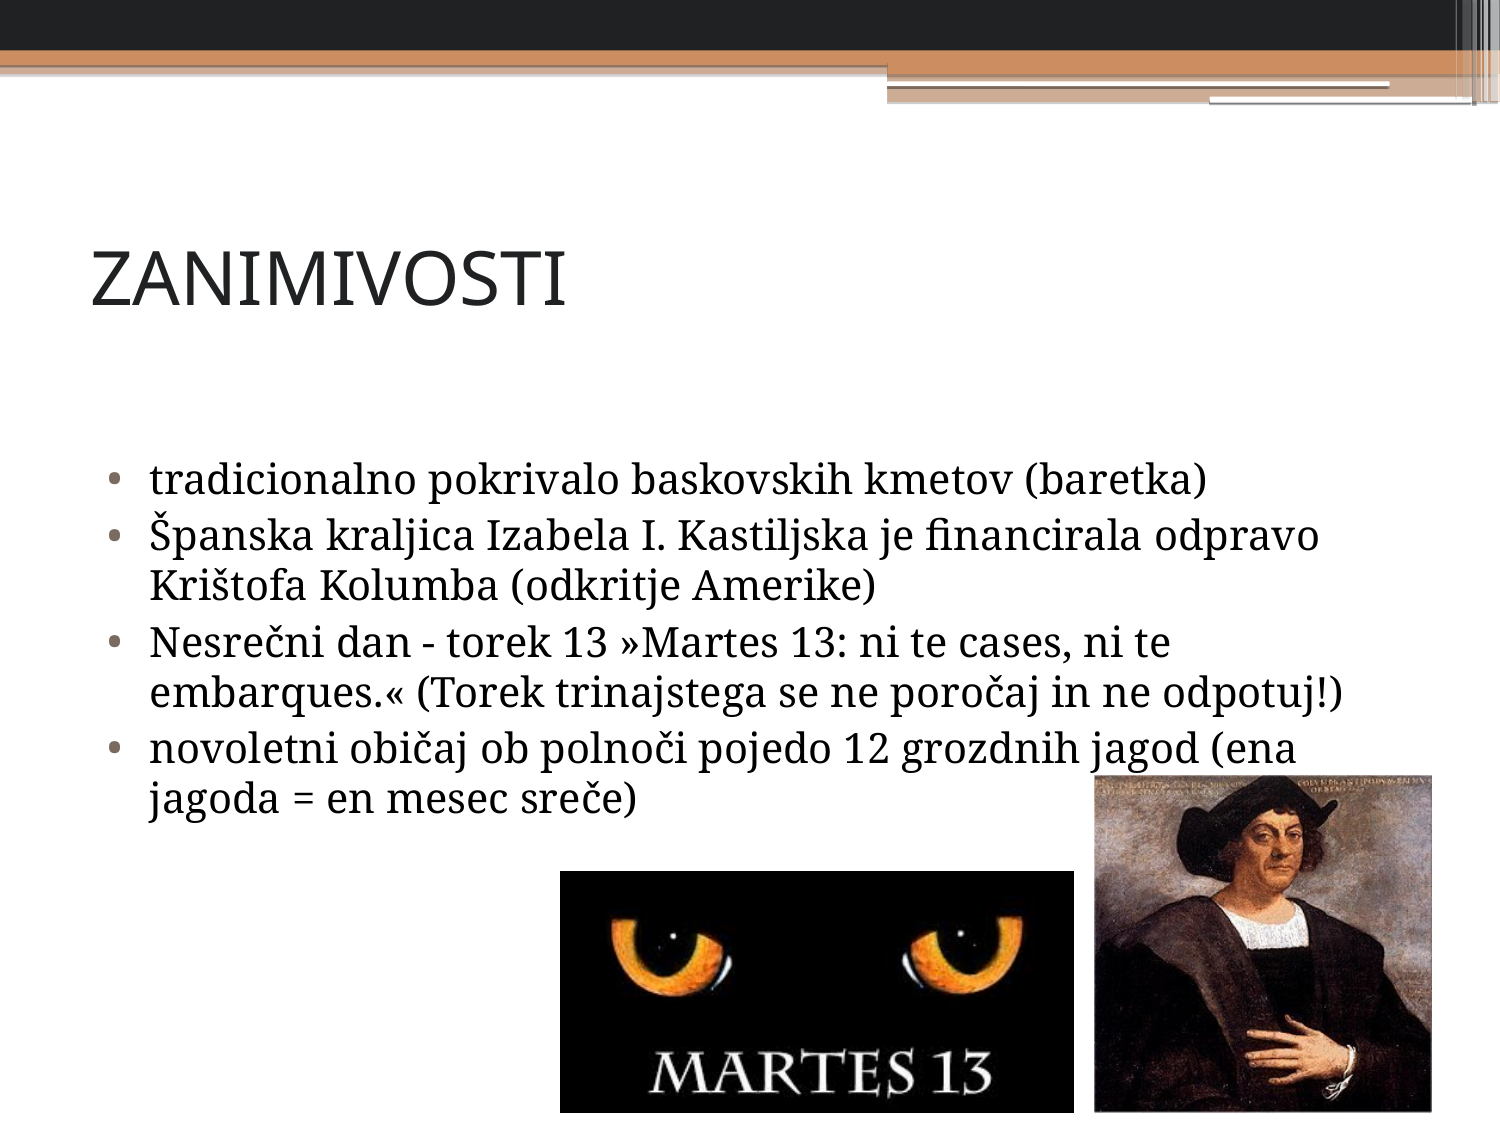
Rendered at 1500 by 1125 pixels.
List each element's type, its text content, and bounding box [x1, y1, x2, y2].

title ZANIMIVOSTI [75, 187, 1425, 363]
picture [560, 871, 1074, 1113]
picture [1094, 775, 1432, 1113]
list tradicionalno pokrivalo baskovskih kmetov (baretka) Španska kraljica Izabela I. Kastiljska je financirala odpravo Krištofa Kolumba (odkritje Amerike) Nesrečni dan - torek 13 »Martes 13: ni te cases, ni te embarques.« (Torek trinajstega se ne poročaj in ne odpotuj!) novoletni običaj ob polnoči pojedo 12 grozdnih jagod (ena jagoda = en mesec sreče) [75, 369, 1425, 1079]
